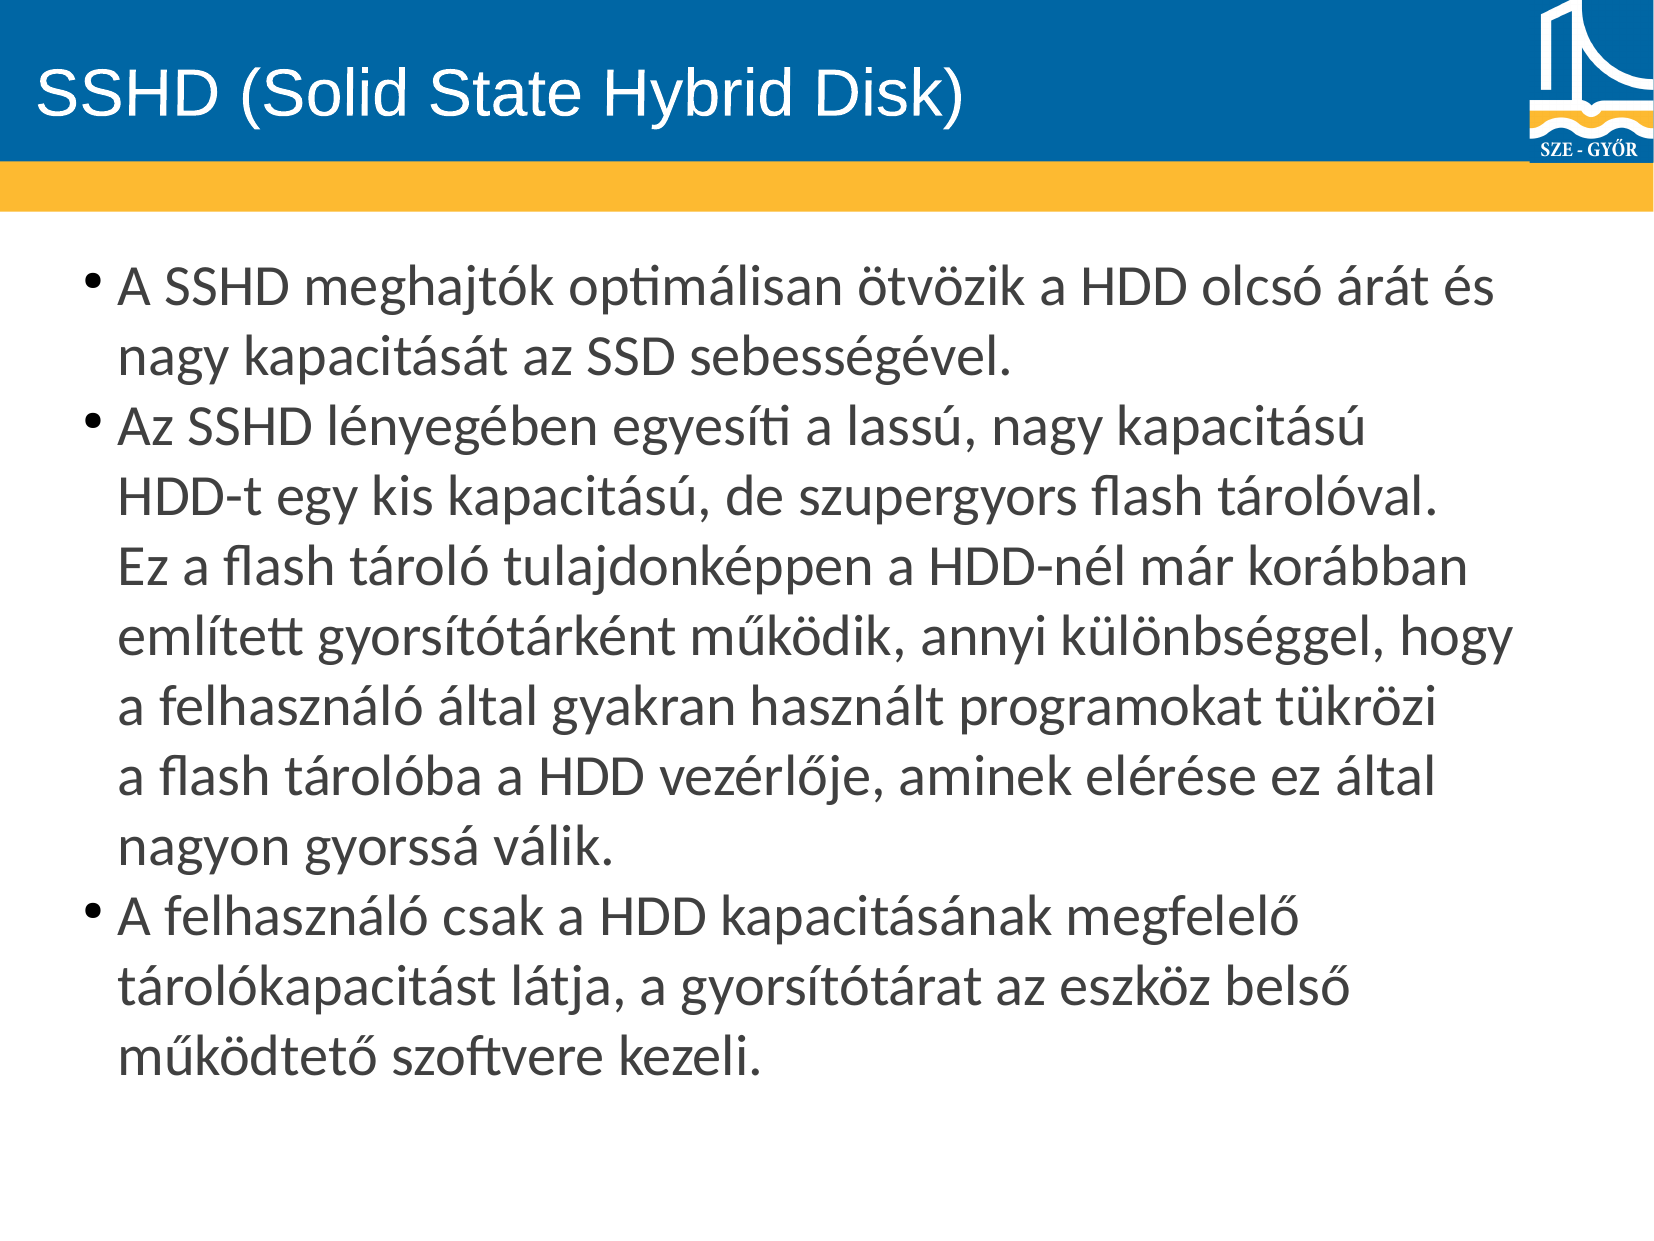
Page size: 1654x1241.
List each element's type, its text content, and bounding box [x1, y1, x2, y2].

picture [1529, 0, 1654, 163]
text_box A SSHD meghajtók optimálisan ötvözik a HDD olcsó árát és nagy kapacitását az SSD sebességével. Az SSHD lényegében egyesíti a lassú, nagy kapacitású HDD-t egy kis kapacitású, de szupergyors flash tárolóval. Ez a flash tároló tulajdonképpen a HDD-nél már korábban említett gyorsítótárként működik, annyi különbséggel, hogy a felhasználó által gyakran használt programokat tükrözi a flash tárolóba a HDD vezérlője, aminek elérése ez által nagyon gyorssá válik. A felhasználó csak a HDD kapacitásának megfelelő tárolókapacitást látja, a gyorsítótárat az eszköz belső működtető szoftvere kezeli. [82, 247, 1583, 1198]
text_box SSHD (Solid State Hybrid Disk) [34, 48, 1524, 144]
